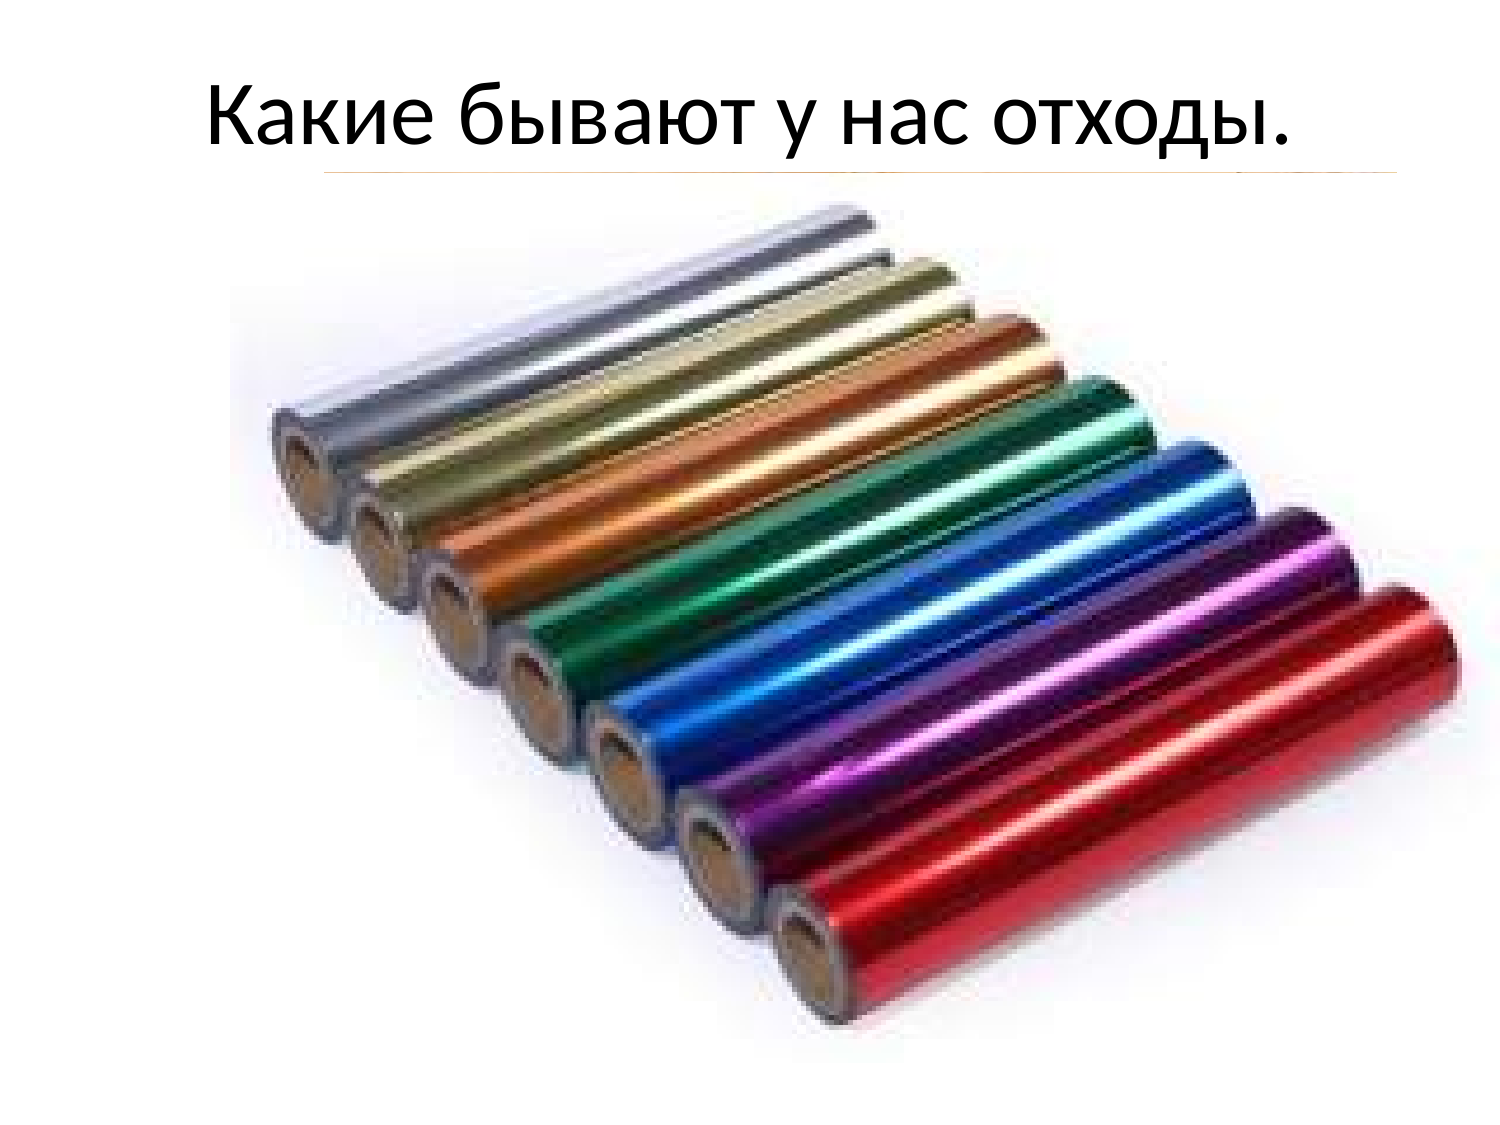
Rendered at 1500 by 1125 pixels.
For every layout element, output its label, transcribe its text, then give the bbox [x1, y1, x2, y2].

title Какие бывают у нас отходы. [75, 45, 1425, 233]
picture [230, 172, 1500, 1063]
